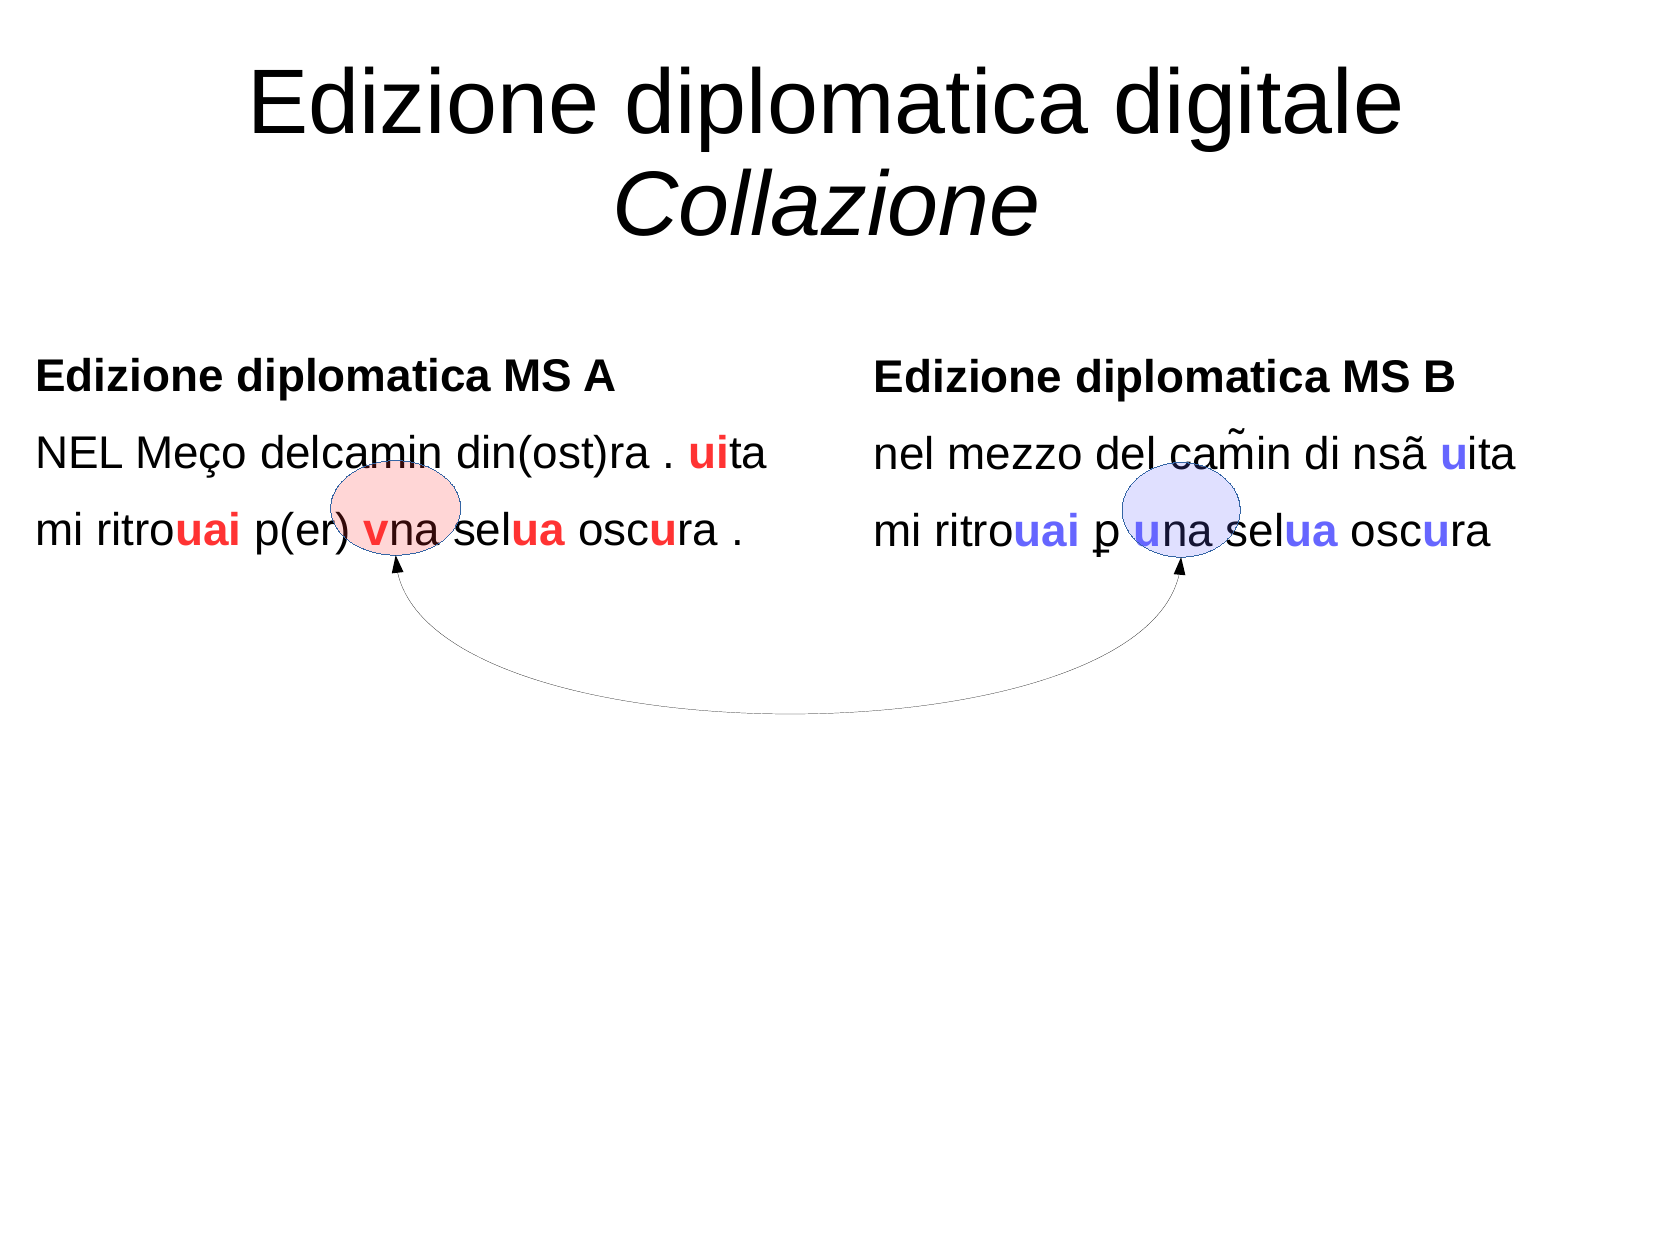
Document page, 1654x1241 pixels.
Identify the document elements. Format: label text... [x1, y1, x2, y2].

text_box [330, 460, 461, 556]
list Edizione diplomatica MS A NEL Meço delcamin din(ost)ra . uita mi ritrouai p(er) vna selua oscura . [35, 324, 857, 649]
list Edizione diplomatica MS B nel mezzo del cam̃in di nsã uita mi ritrouai ꝑ una selua oscura [874, 325, 1642, 603]
title Edizione diplomatica digitale Collazione [82, 49, 1571, 257]
text_box [1122, 462, 1241, 558]
